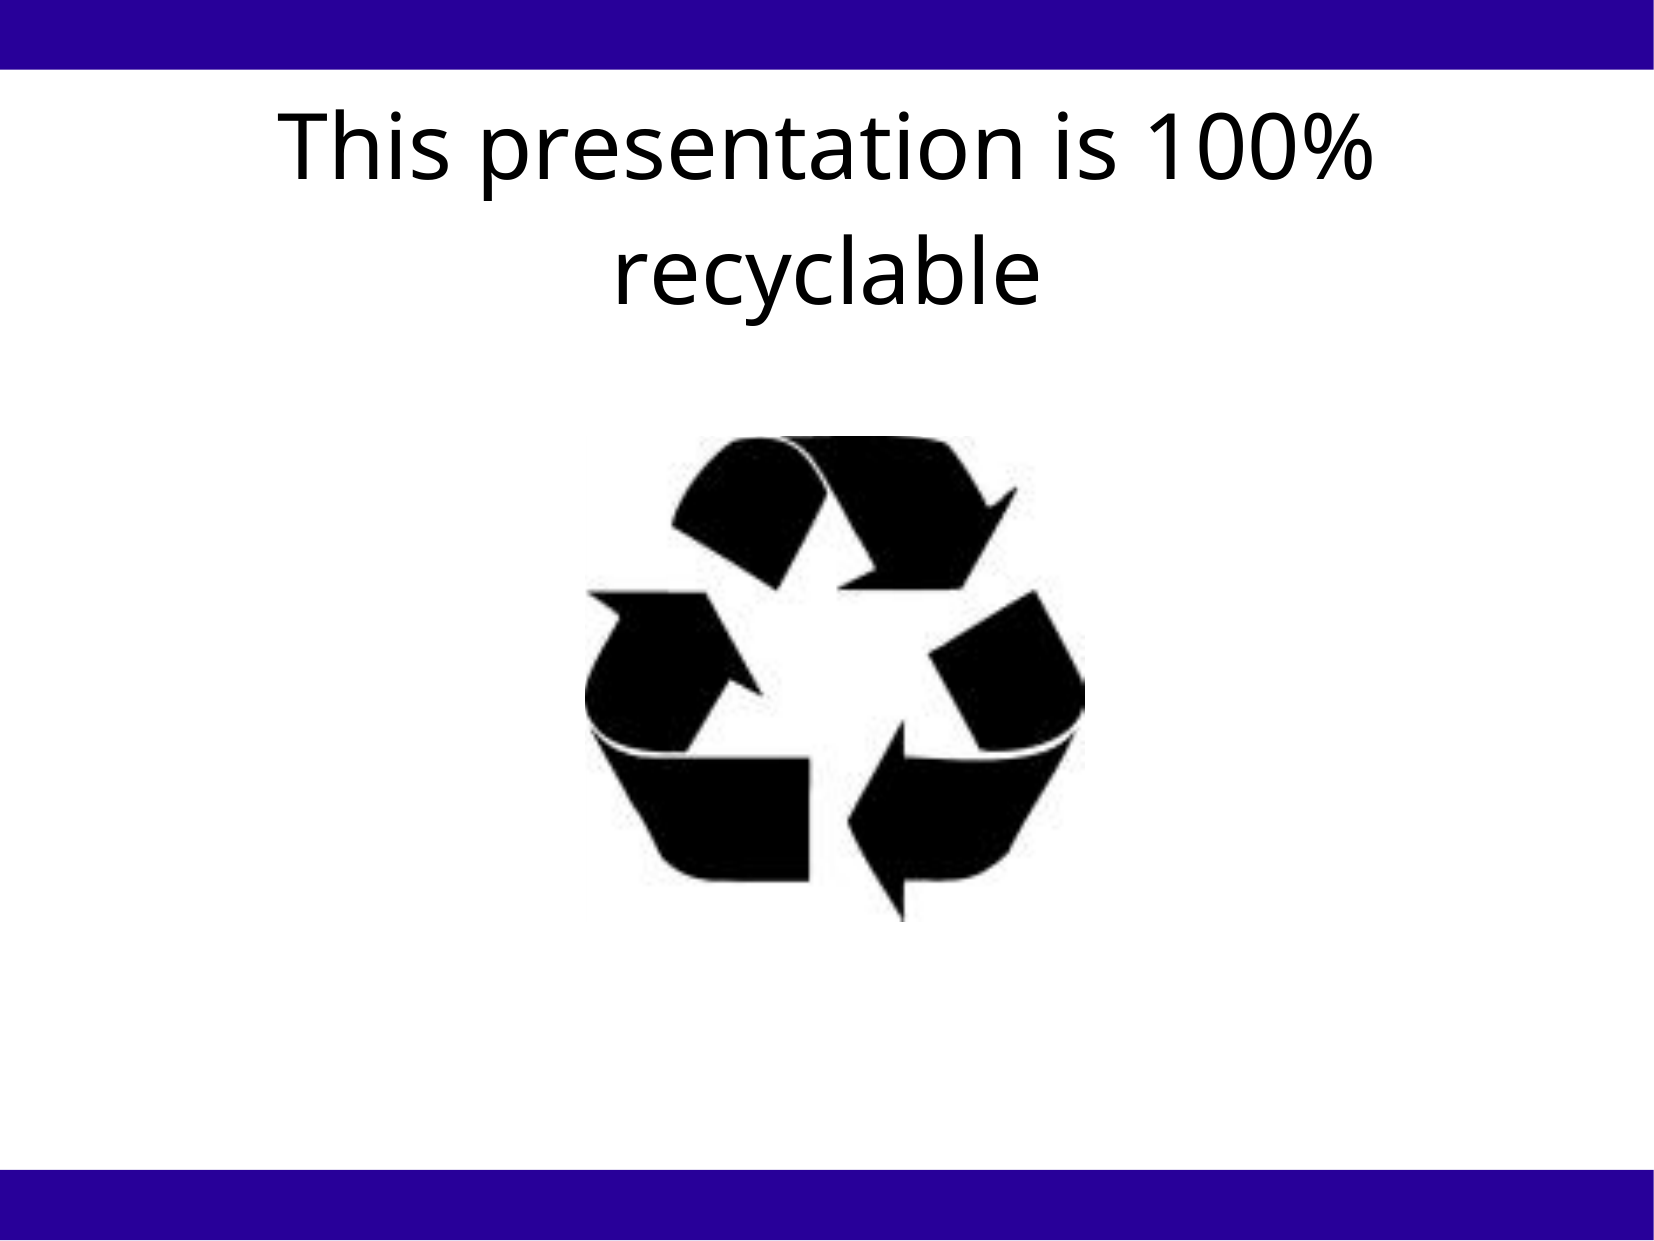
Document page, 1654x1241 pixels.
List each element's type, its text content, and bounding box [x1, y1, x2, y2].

title This presentation is 100% recyclable [121, 99, 1534, 314]
picture [585, 436, 1085, 922]
